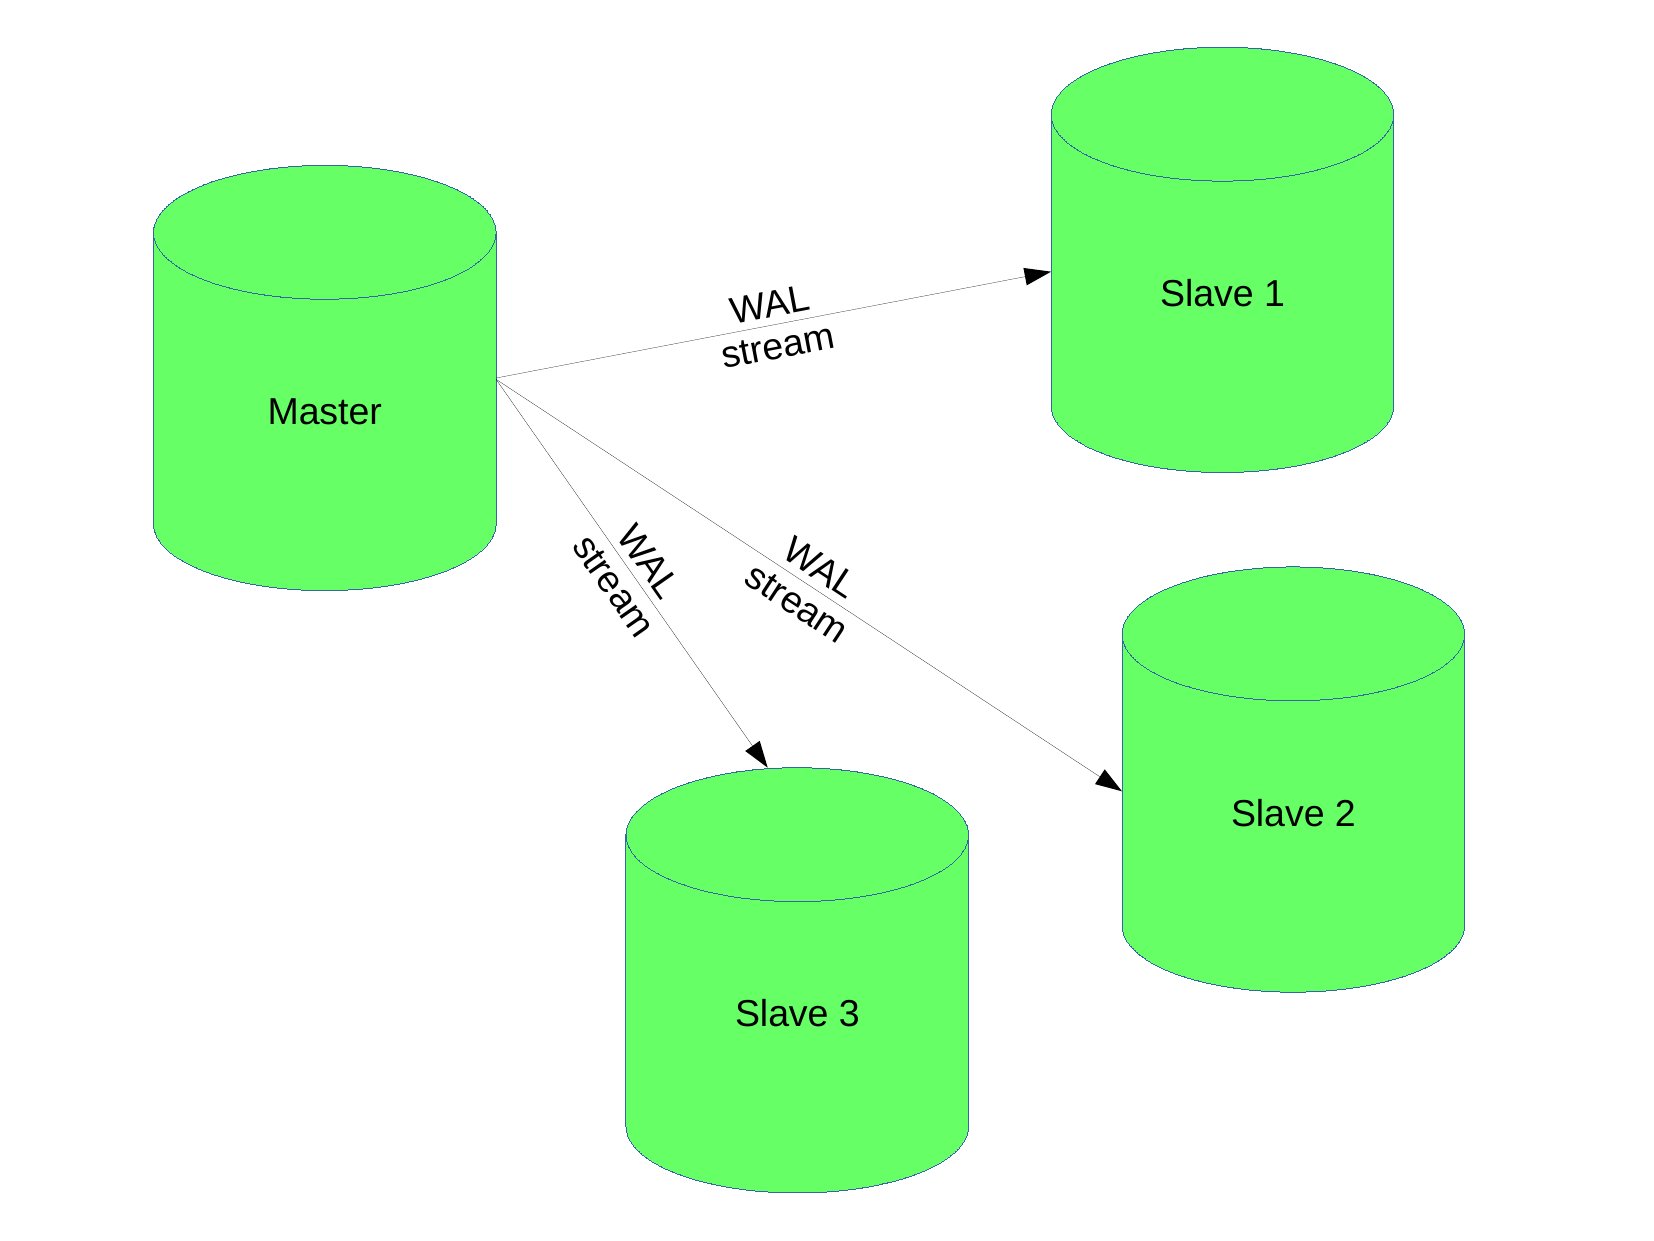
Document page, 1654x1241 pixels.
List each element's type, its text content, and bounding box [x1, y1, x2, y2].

text_box Master [153, 165, 497, 591]
text_box Slave 1 [1051, 47, 1394, 473]
text_box Slave 2 [1122, 566, 1465, 993]
text_box Slave 3 [625, 767, 969, 1193]
